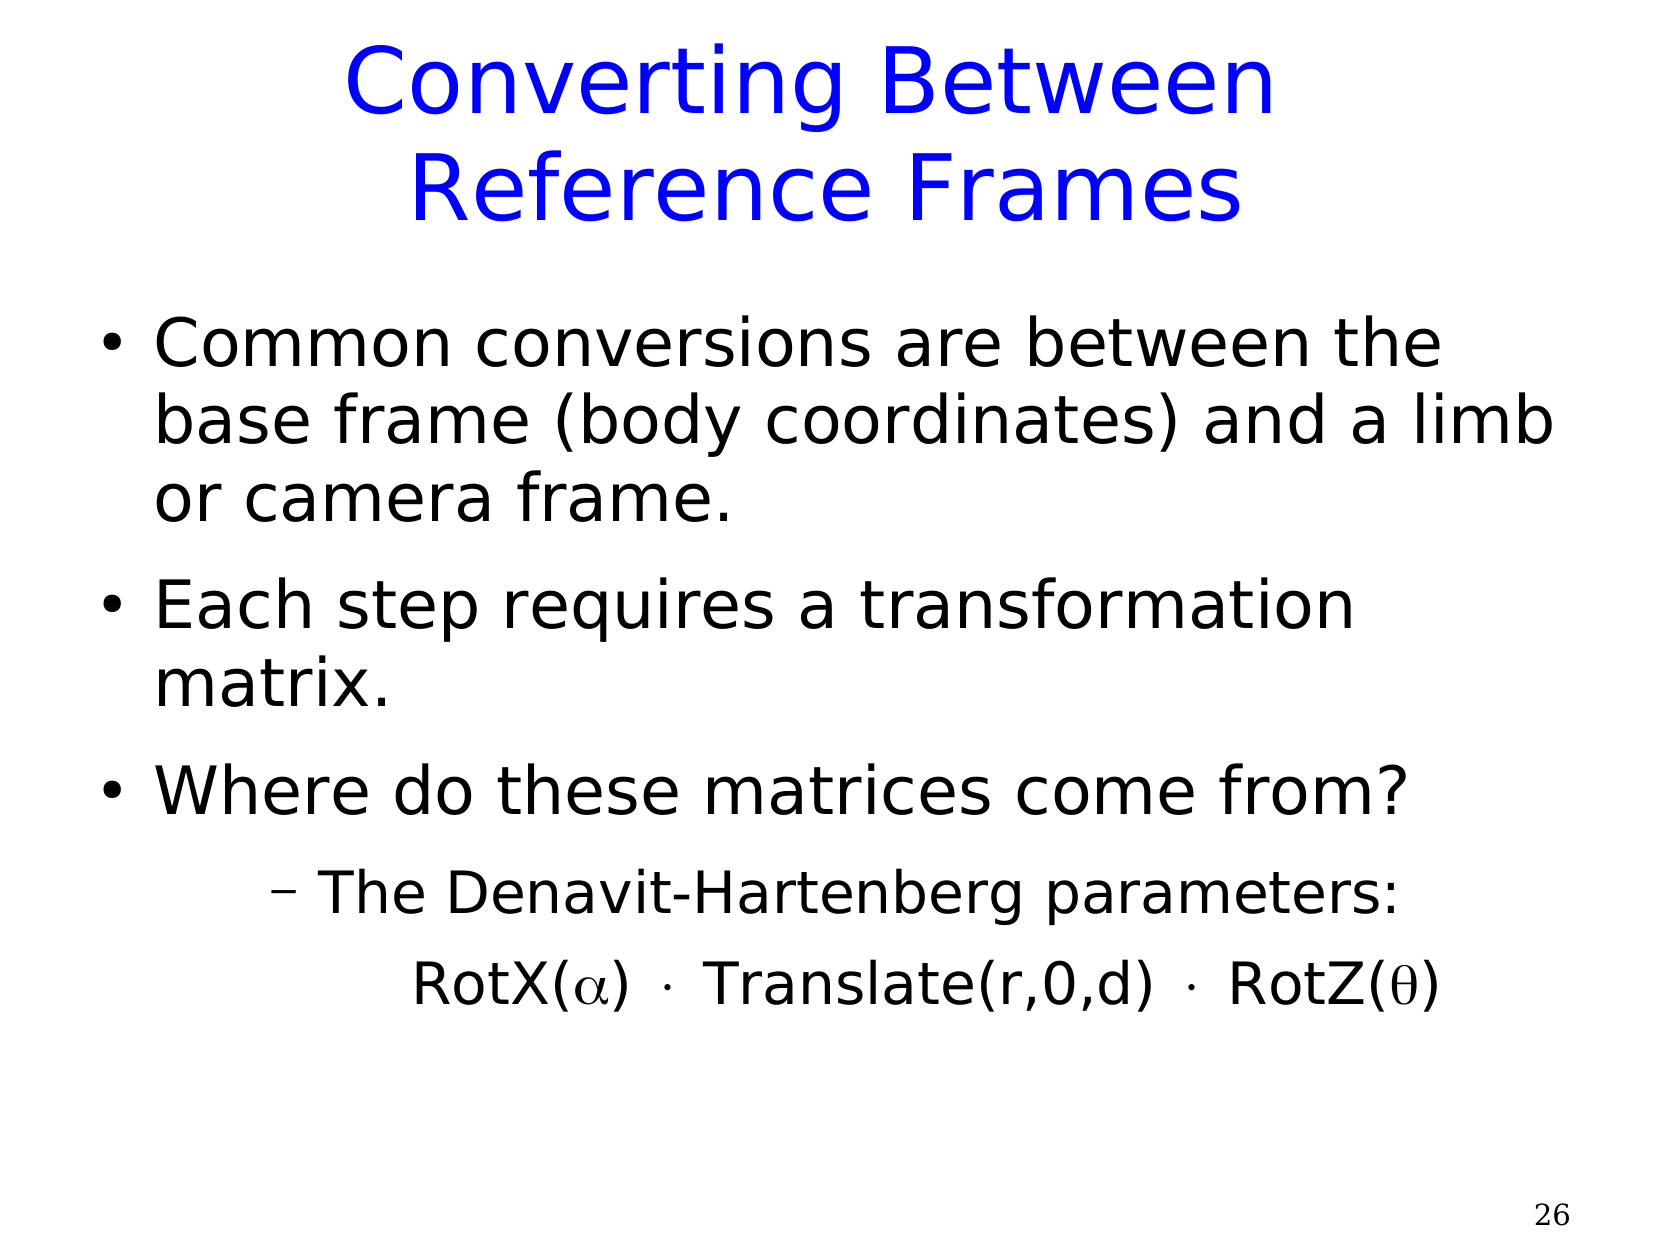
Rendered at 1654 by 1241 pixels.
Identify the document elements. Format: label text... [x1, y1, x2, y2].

list Common conversions are between the base frame (body coordinates) and a limb or camera frame. Each step requires a transformation matrix. Where do these matrices come from? The Denavit-Hartenberg parameters: RotX(a) × Translate(r,0,d) × RotZ(q) [82, 304, 1571, 1123]
title Converting Between Reference Frames [82, 28, 1571, 243]
